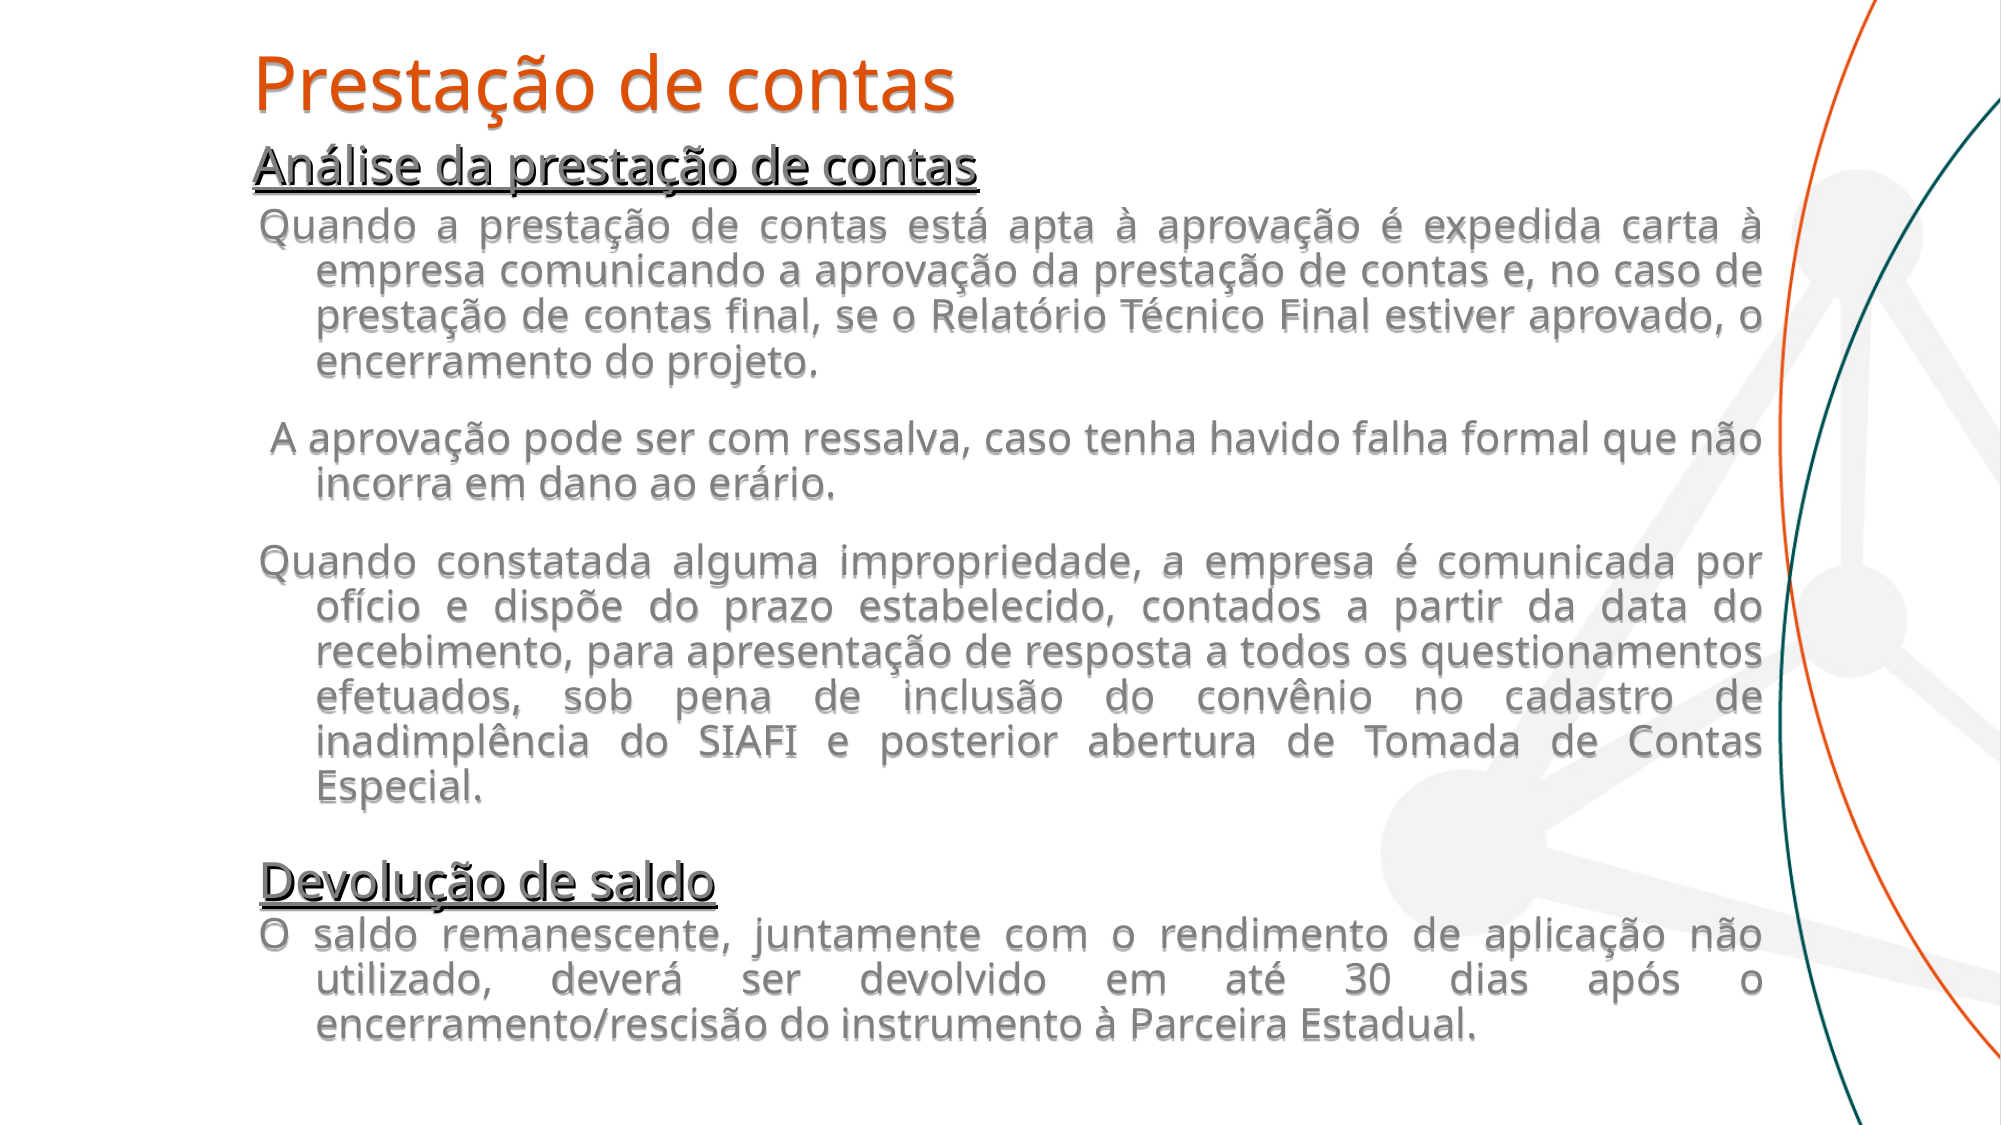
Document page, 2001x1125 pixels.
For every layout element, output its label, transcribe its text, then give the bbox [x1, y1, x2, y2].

text_box Devolução de saldo [244, 841, 1787, 917]
text_box Prestação de contas [237, 27, 1250, 125]
text_box Quando a prestação de contas está apta à aprovação é expedida carta à empresa comunicando a aprovação da prestação de contas e, no caso de prestação de contas final, se o Relatório Técnico Final estiver aprovado, o encerramento do projeto. A aprovação pode ser com ressalva, caso tenha havido falha formal que não incorra em dano ao erário. Quando constatada alguma impropriedade, a empresa é comunicada por ofício e dispõe do prazo estabelecido, contados a partir da data do recebimento, para apresentação de resposta a todos os questionamentos efetuados, sob pena de inclusão do convênio no cadastro de inadimplência do SIAFI e posterior abertura de Tomada de Contas Especial. O saldo remanescente, juntamente com o rendimento de aplicação não utilizado, deverá ser devolvido em até 30 dias após o encerramento/rescisão do instrumento à Parceira Estadual. [244, 917, 1780, 1059]
text_box Quando a prestação de contas está apta à aprovação é expedida carta à empresa comunicando a aprovação da prestação de contas e, no caso de prestação de contas final, se o Relatório Técnico Final estiver aprovado, o encerramento do projeto. A aprovação pode ser com ressalva, caso tenha havido falha formal que não incorra em dano ao erário. Quando constatada alguma impropriedade, a empresa é comunicada por ofício e dispõe do prazo estabelecido, contados a partir da data do recebimento, para apresentação de resposta a todos os questionamentos efetuados, sob pena de inclusão do convênio no cadastro de inadimplência do SIAFI e posterior abertura de Tomada de Contas Especial. O saldo remanescente, juntamente com o rendimento de aplicação não utilizado, deverá ser devolvido em até 30 dias após o encerramento/rescisão do instrumento à Parceira Estadual. [244, 202, 1780, 841]
text_box Análise da prestação de contas [237, 125, 1780, 202]
